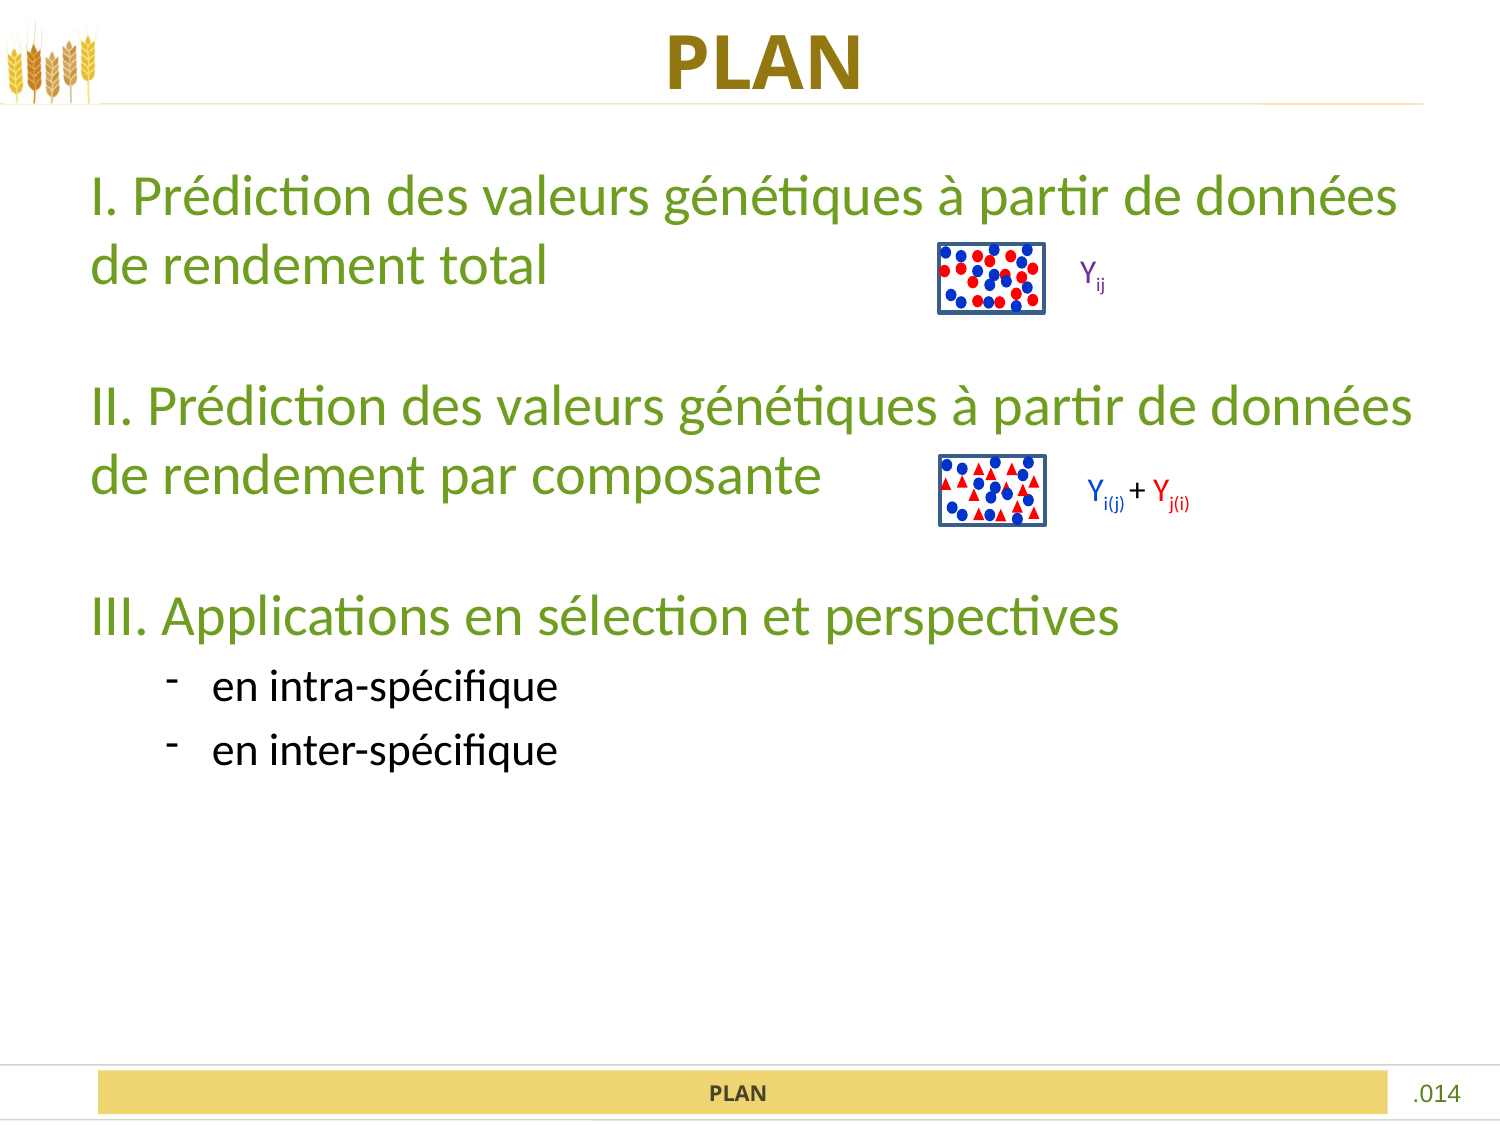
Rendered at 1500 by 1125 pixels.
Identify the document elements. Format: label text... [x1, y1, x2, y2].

list I. Prédiction des valeurs génétiques à partir de données de rendement total II. Prédiction des valeurs génétiques à partir de données de rendement par composante III. Applications en sélection et perspectives en intra-spécifique en inter-spécifique [75, 149, 1459, 1005]
text_box [945, 288, 967, 309]
picture [5, 18, 99, 104]
text_box [955, 249, 967, 275]
text_box [985, 456, 1013, 504]
title PLAN [103, 7, 1425, 103]
text_box [972, 249, 984, 263]
text_box Yi(j) + Yj(i) [1072, 461, 1262, 517]
text_box [984, 268, 1012, 292]
text_box [1028, 475, 1040, 488]
text_box PLAN [112, 1079, 1365, 1106]
text_box [972, 294, 1006, 309]
text_box [1028, 506, 1040, 519]
text_box [968, 477, 985, 501]
text_box [946, 501, 968, 522]
text_box [984, 243, 1000, 268]
text_box [1005, 243, 1039, 275]
text_box [941, 458, 953, 472]
text_box [967, 264, 984, 289]
text_box [973, 507, 1007, 522]
text_box [940, 246, 952, 259]
text_box [940, 477, 952, 490]
text_box [973, 462, 985, 476]
text_box [1006, 456, 1034, 482]
text_box Yij [1065, 242, 1136, 298]
text_box [1017, 483, 1034, 507]
text_box [1011, 500, 1023, 526]
text_box [956, 462, 968, 488]
text_box [1010, 271, 1039, 313]
text_box [939, 264, 951, 278]
